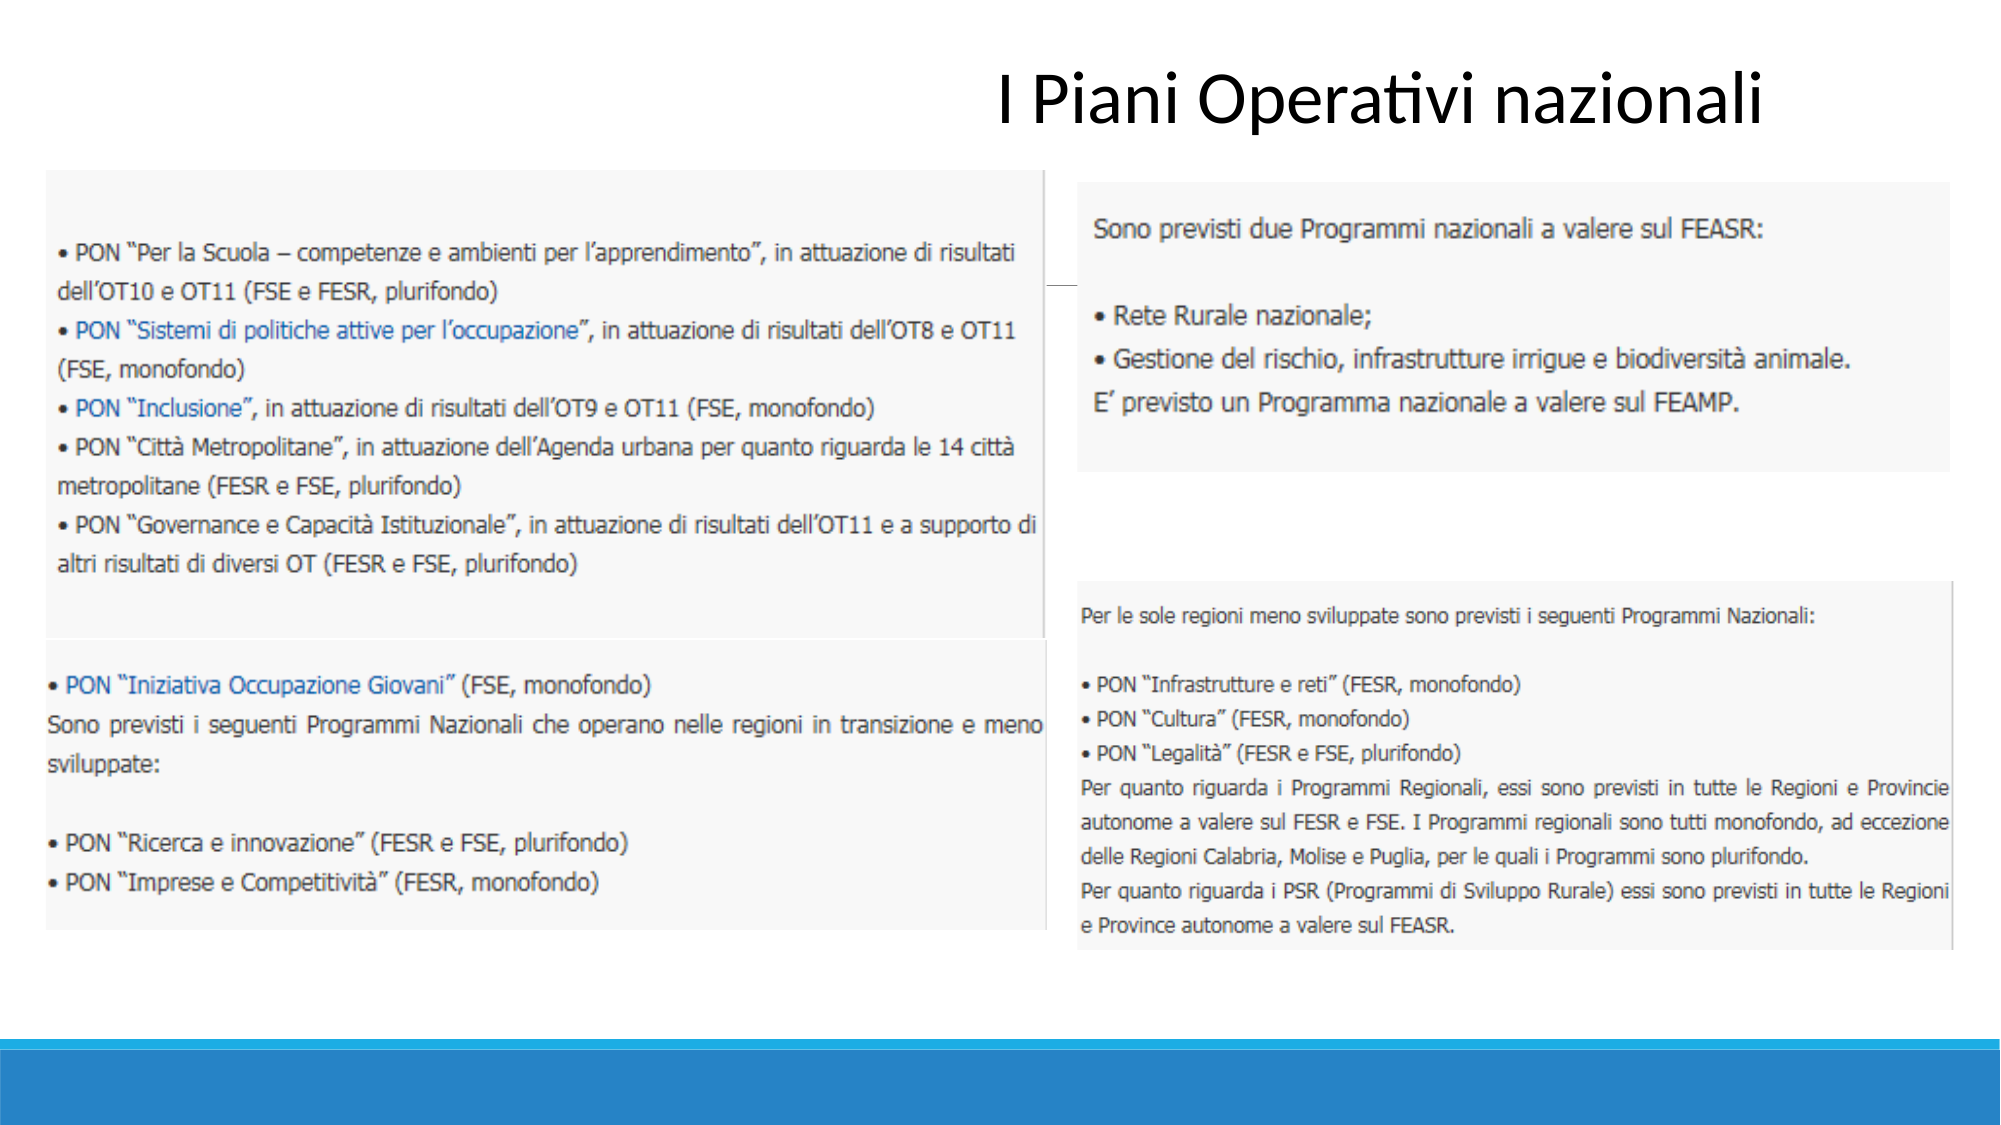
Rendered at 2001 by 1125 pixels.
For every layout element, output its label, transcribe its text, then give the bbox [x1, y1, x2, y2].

text_box I Piani Operativi nazionali [981, 40, 2000, 146]
picture [1077, 182, 1950, 472]
picture [1077, 581, 1957, 950]
picture [45, 170, 1047, 638]
picture [45, 640, 1047, 930]
